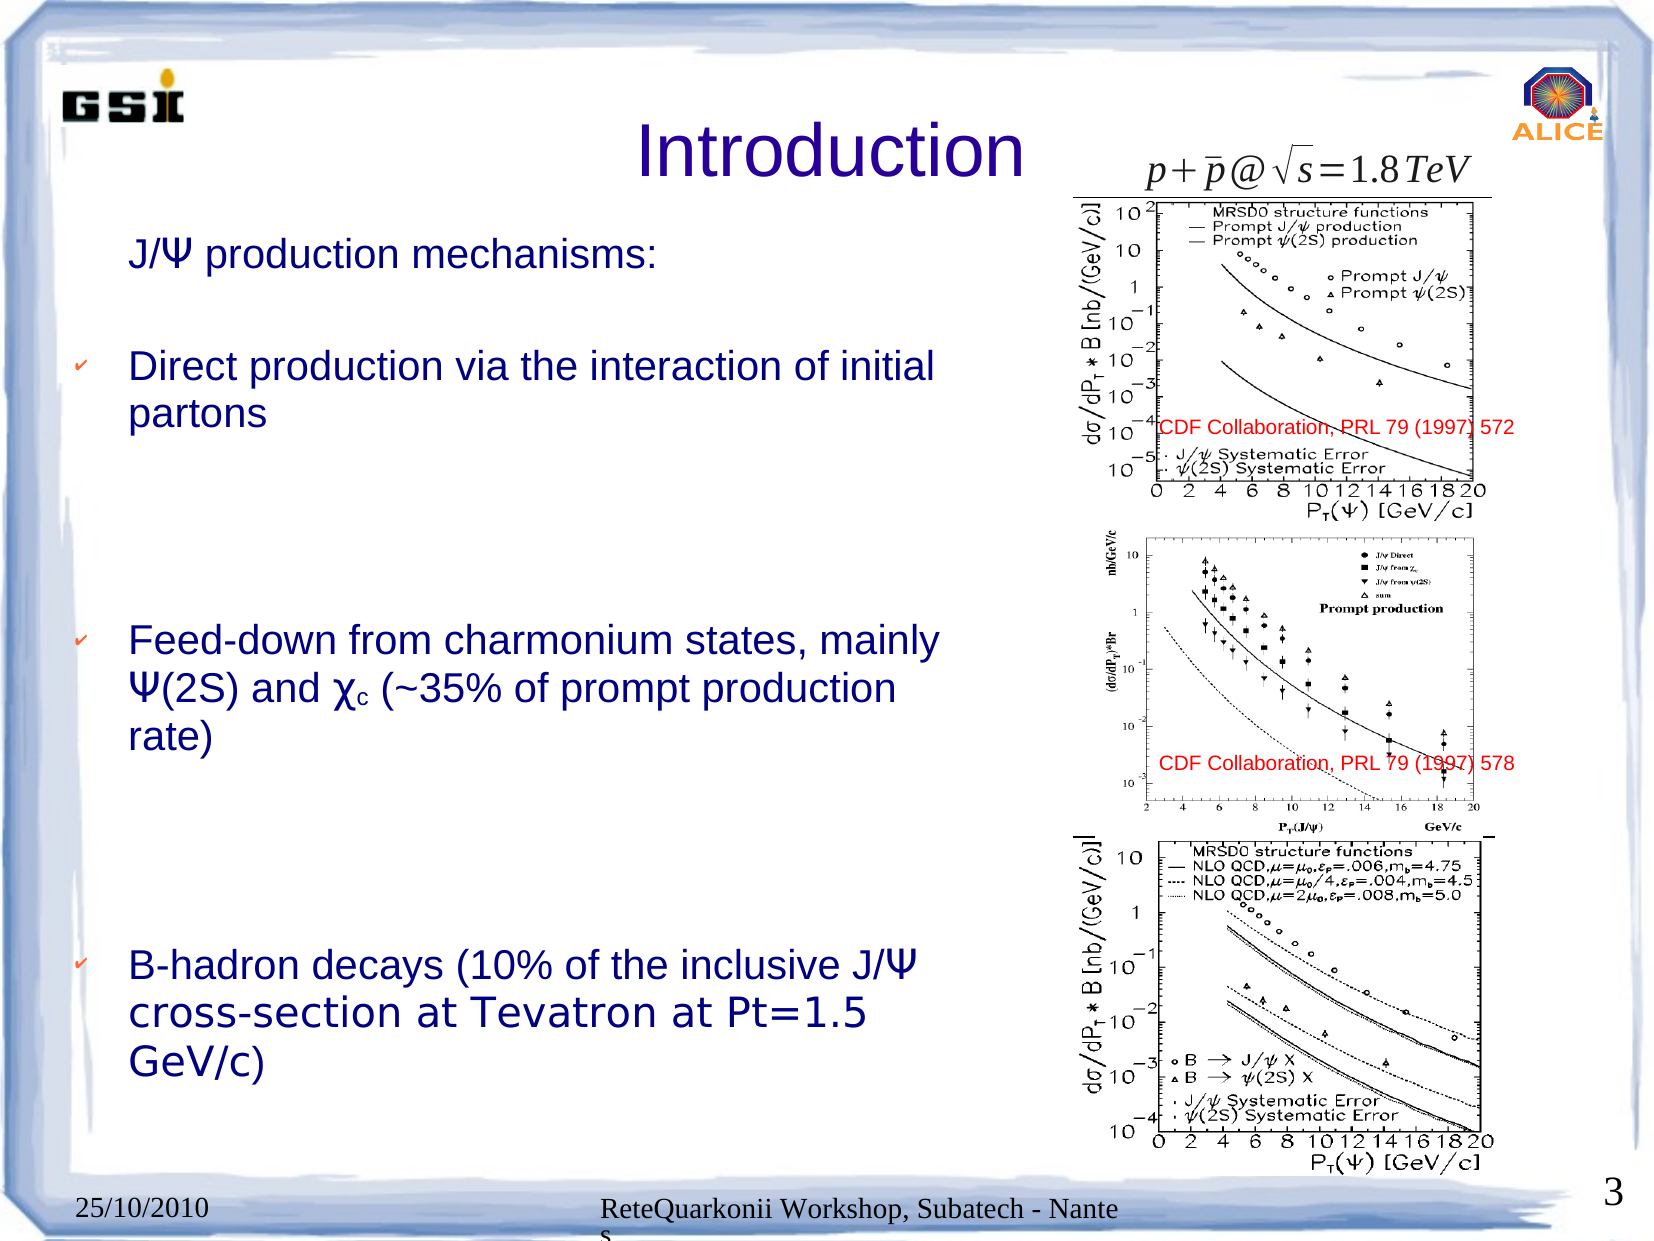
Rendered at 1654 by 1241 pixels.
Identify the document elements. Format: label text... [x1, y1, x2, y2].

chart [1132, 142, 1478, 191]
picture [0, 0, 1654, 1241]
list J/Ψ production mechanisms: Direct production via the interaction of initial partons Feed-down from charmonium states, mainly Ψ(2S) and χc (~35% of prompt production rate) B-hadron decays (10% of the inclusive J/Ψ cross-section at Tevatron at Pt=1.5 GeV/c) [57, 229, 976, 1099]
text_box CDF Collaboration, PRL 79 (1997) 578 [1143, 744, 1568, 783]
title Introduction [86, 75, 1576, 226]
text_box CDF Collaboration, PRL 79 (1997) 572 [1143, 408, 1568, 447]
